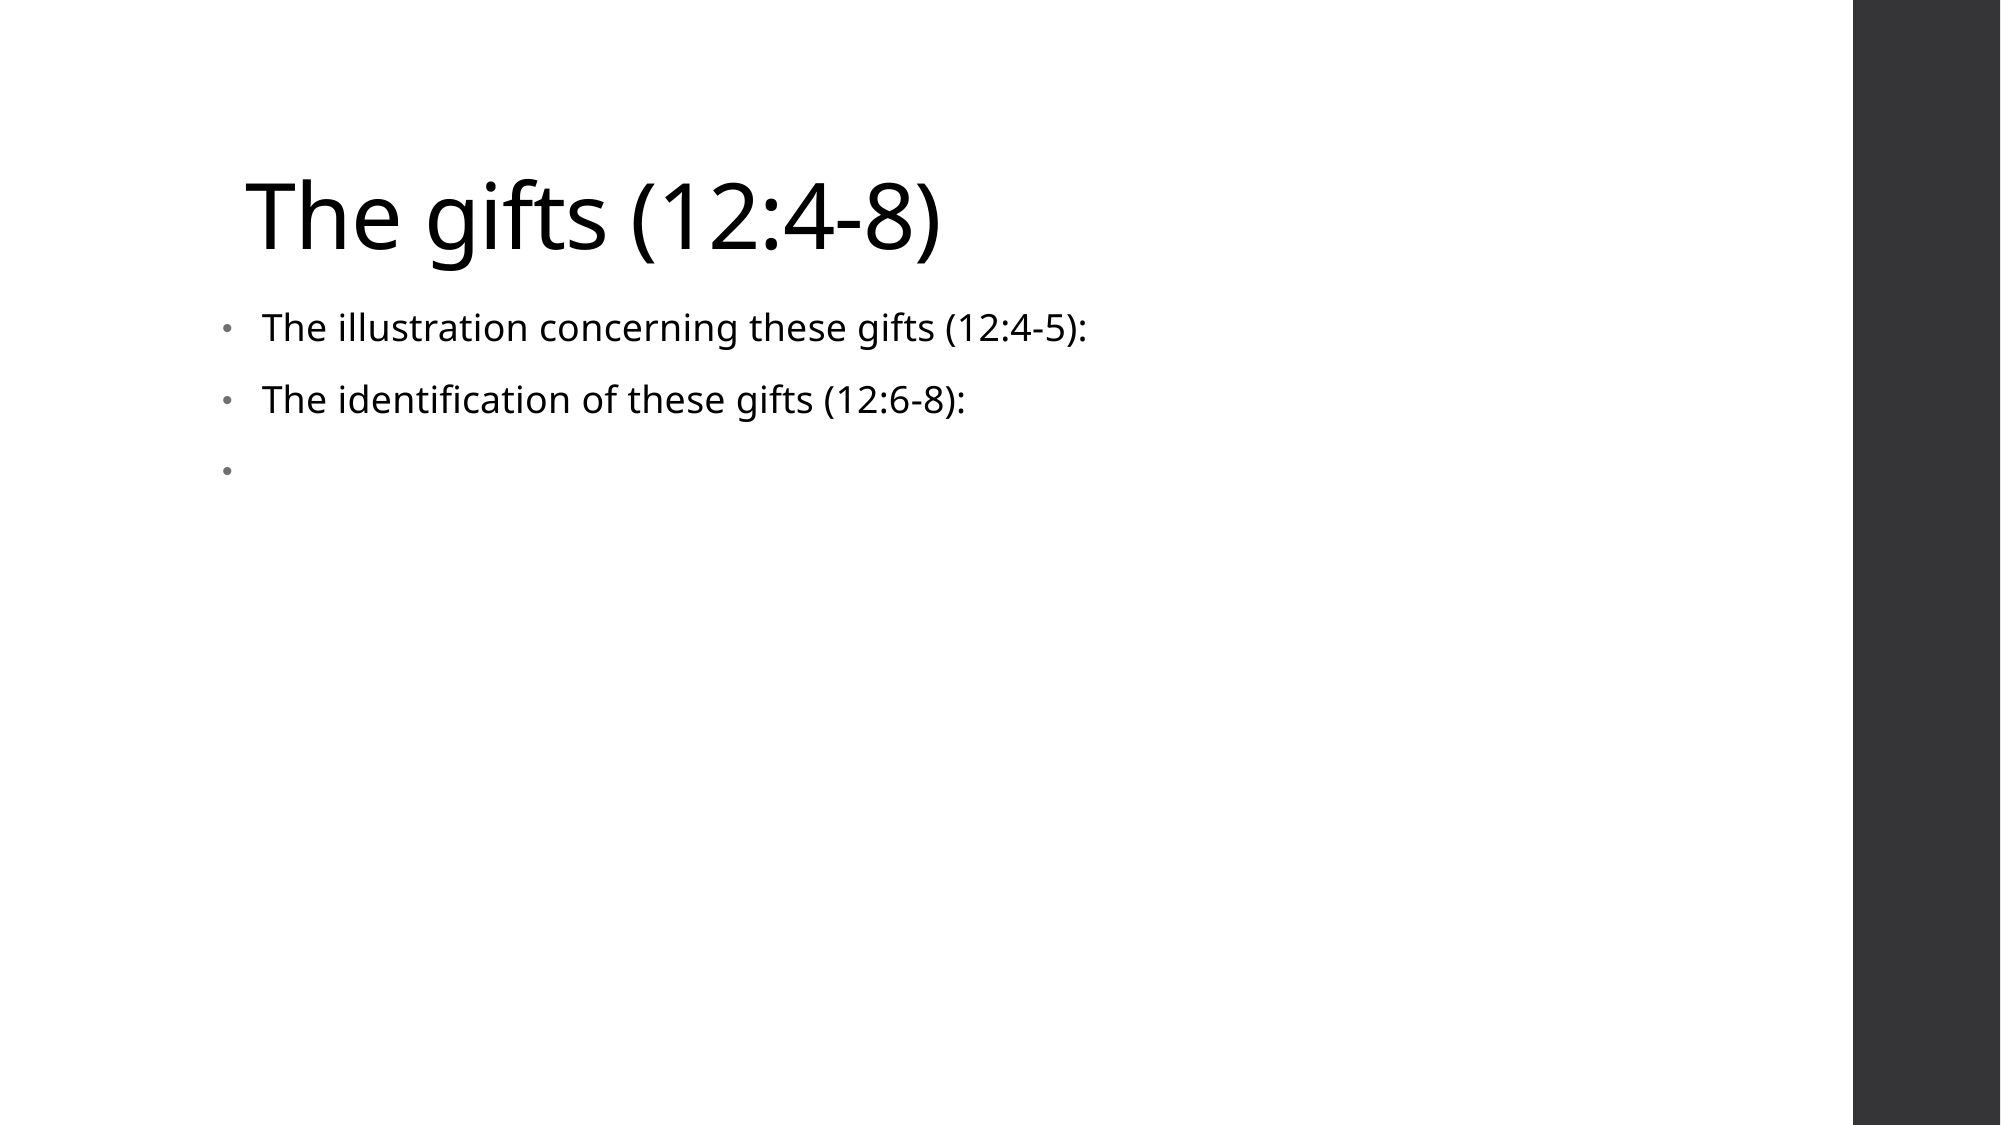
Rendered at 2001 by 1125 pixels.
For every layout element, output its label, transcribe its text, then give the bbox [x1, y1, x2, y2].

title The gifts (12:4-8) [206, 60, 1797, 278]
list The illustration concerning these gifts (12:4-5): The identification of these gifts (12:6-8): [206, 299, 1617, 1014]
